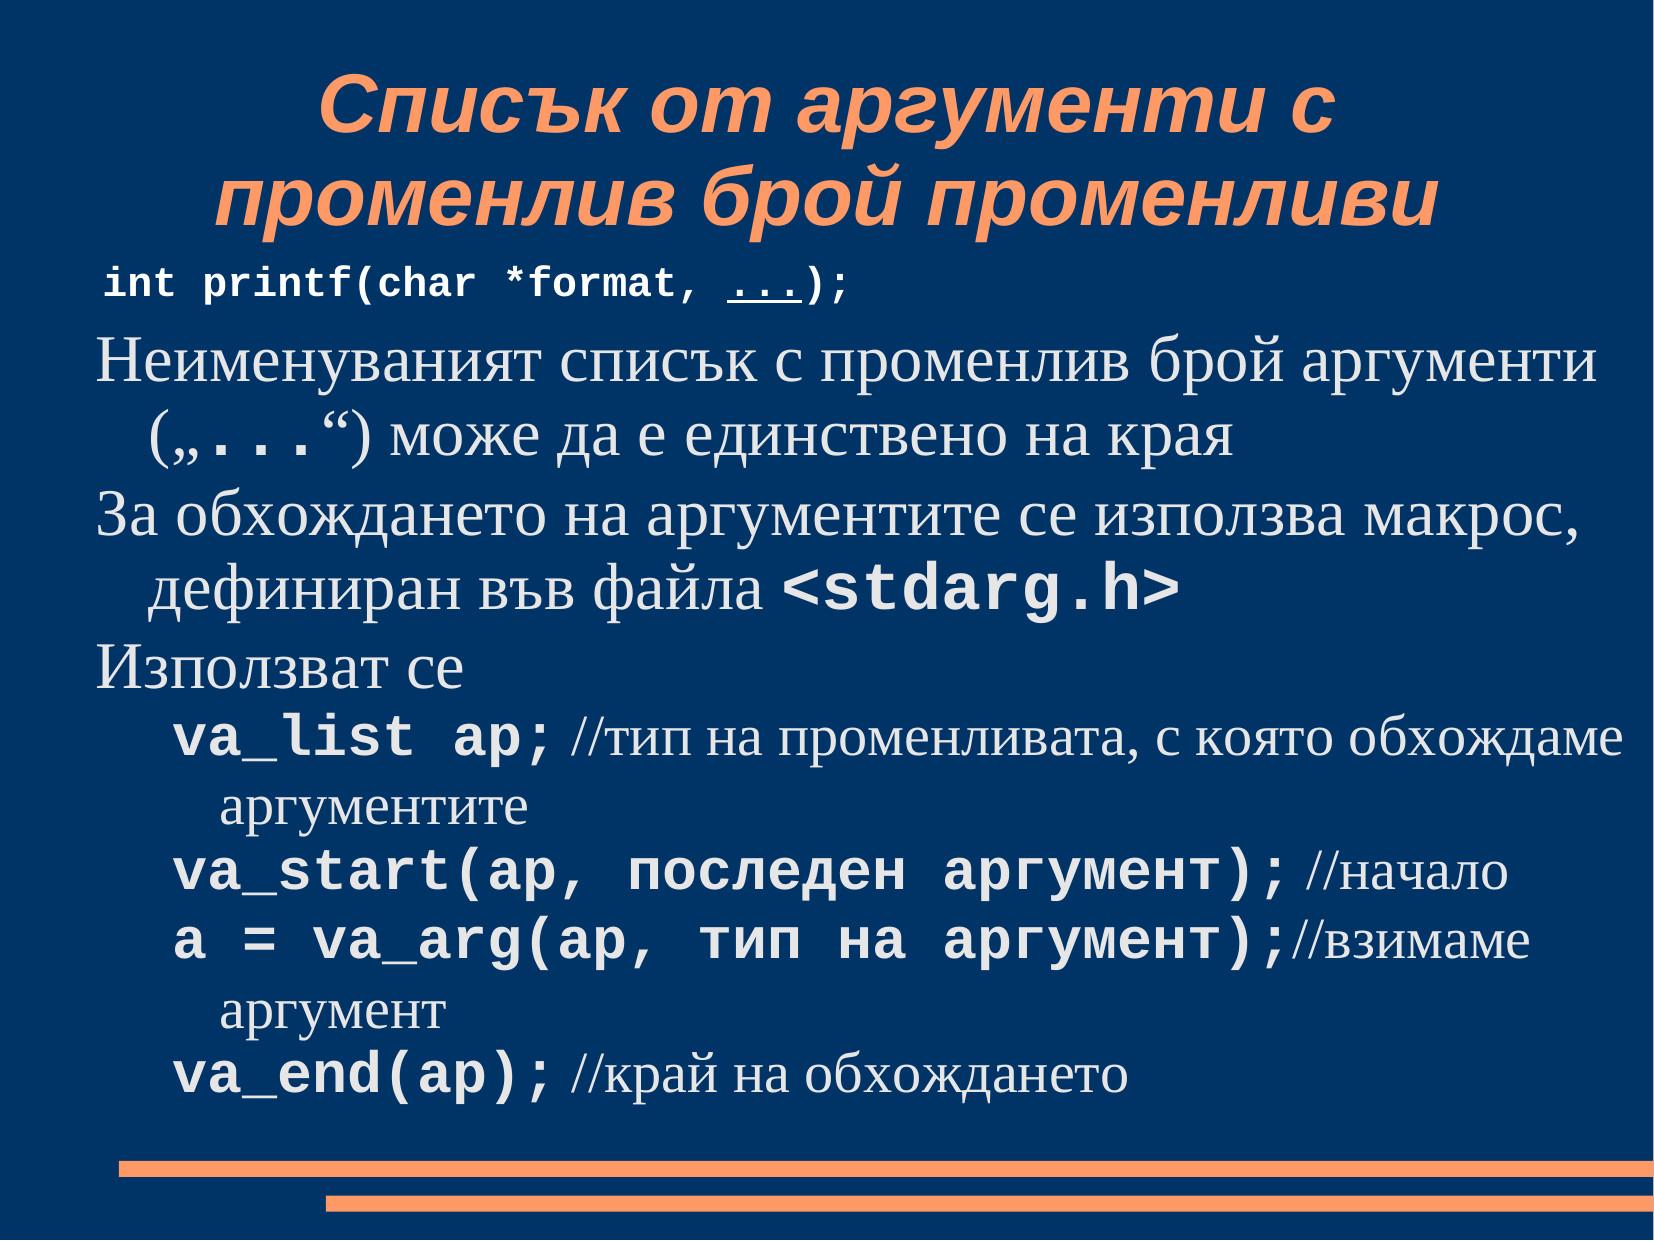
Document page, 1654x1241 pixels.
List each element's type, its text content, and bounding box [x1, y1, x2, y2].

title Списък от аргументи с променлив брой променливи [121, 46, 1534, 254]
text_box int printf(char *format, ...); [87, 254, 1634, 317]
list Неименуваният списък с променлив брой аргументи („...“) може да е единствено на края За обхождането на аргументите се използва макрос, дефиниран във файла <stdarg.h> Използват се va_list ap; //тип на променливата, с която обхождаме аргументите va_start(ap, последен аргумент); //начало a = va_arg(ap, тип на аргумент);//взимаме аргумент va_end(ap); //край на обхождането [78, 322, 1654, 1118]
